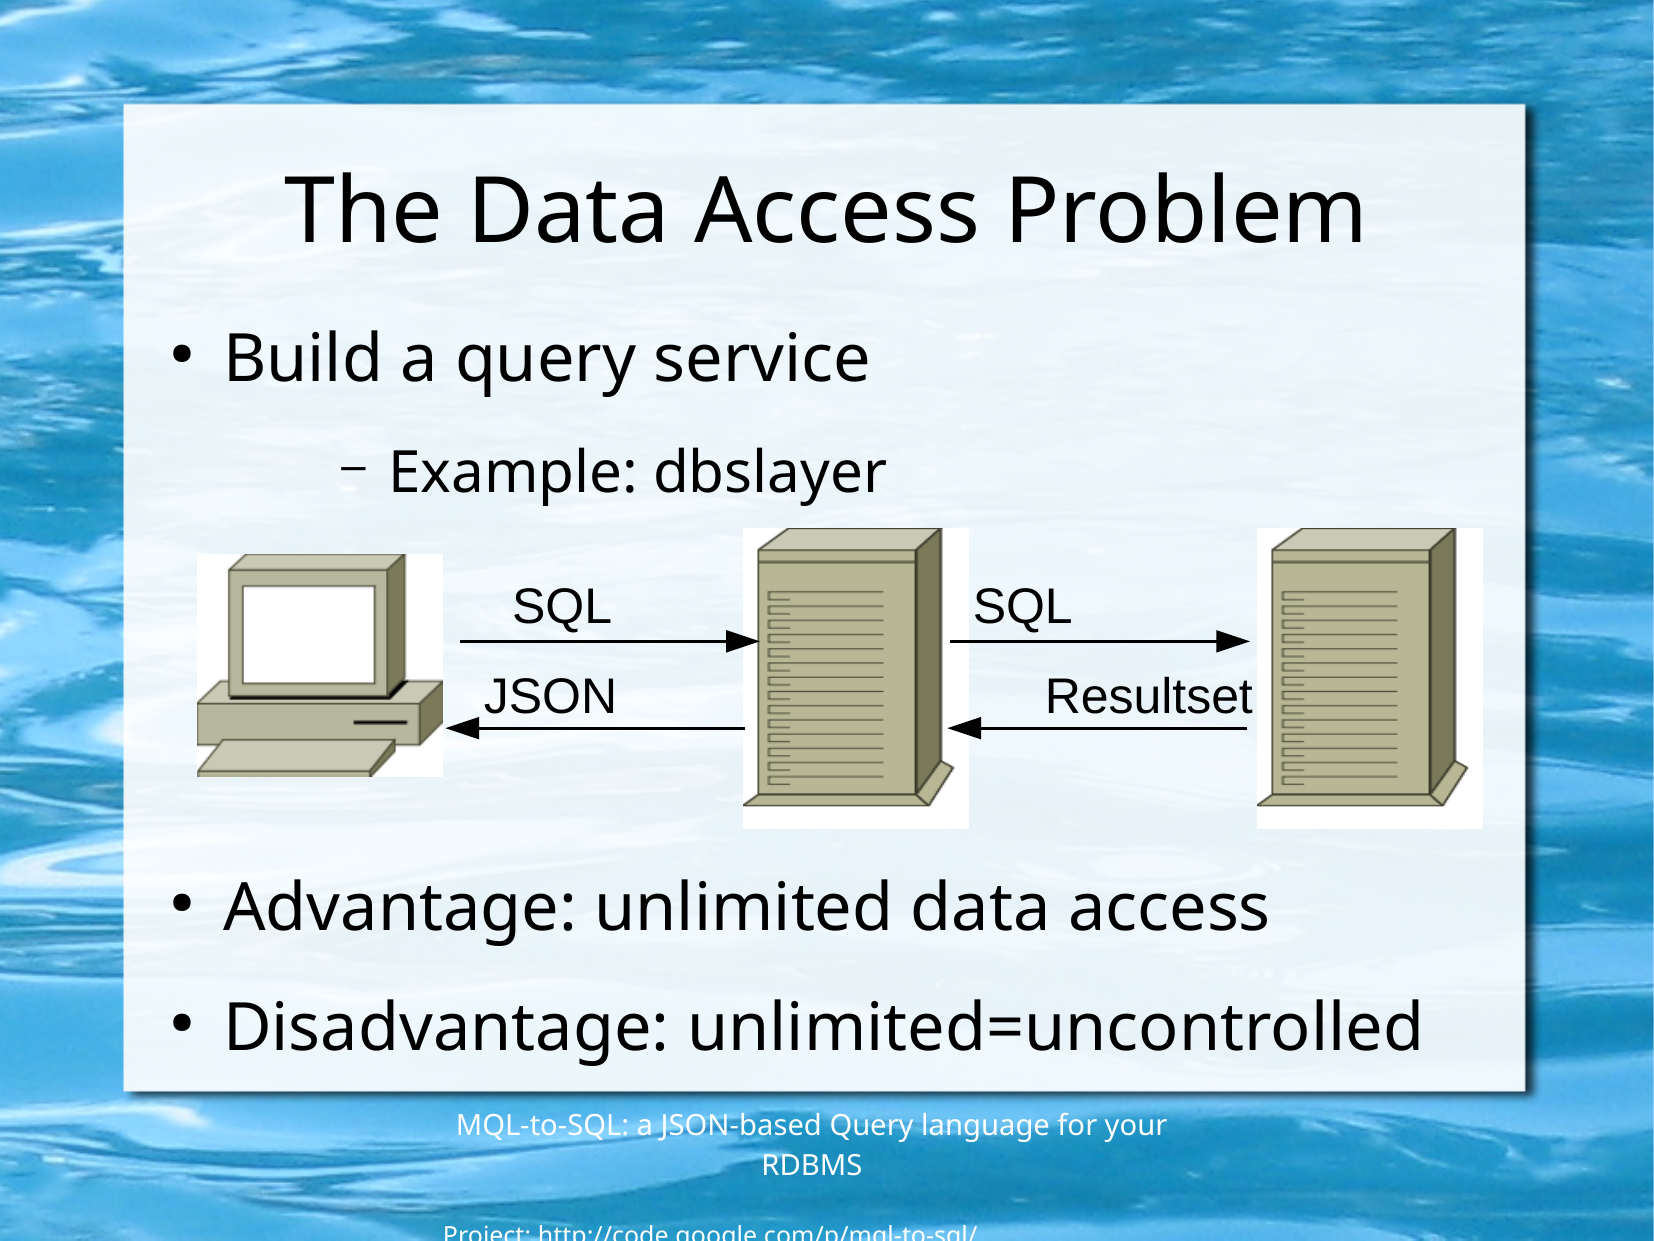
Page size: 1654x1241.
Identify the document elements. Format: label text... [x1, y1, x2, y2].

picture [852, 1232, 859, 1241]
picture [804, 1232, 810, 1241]
picture [694, 1232, 701, 1241]
list Build a query service Example: dbslayer [152, 310, 1511, 486]
picture [643, 1232, 650, 1241]
picture [679, 1232, 686, 1241]
picture [725, 1232, 732, 1241]
picture [0, 0, 1654, 1241]
picture [950, 1232, 957, 1241]
picture [795, 1232, 802, 1241]
picture [471, 1232, 478, 1241]
text_box Resultset [1030, 660, 1368, 732]
picture [914, 1232, 921, 1241]
text_box SQL [497, 570, 835, 642]
text_box SQL [958, 570, 1296, 642]
picture [827, 1232, 835, 1241]
picture [780, 1232, 787, 1241]
picture [447, 1228, 454, 1235]
text_box JSON [469, 660, 807, 732]
picture [861, 1232, 867, 1241]
list Advantage: unlimited data access Disadvantage: unlimited=uncontrolled [152, 859, 1538, 1045]
picture [575, 1232, 583, 1241]
picture [710, 1232, 717, 1241]
picture [541, 1232, 548, 1241]
picture [876, 1232, 883, 1241]
picture [628, 1232, 635, 1241]
title The Data Access Problem [147, 118, 1506, 296]
